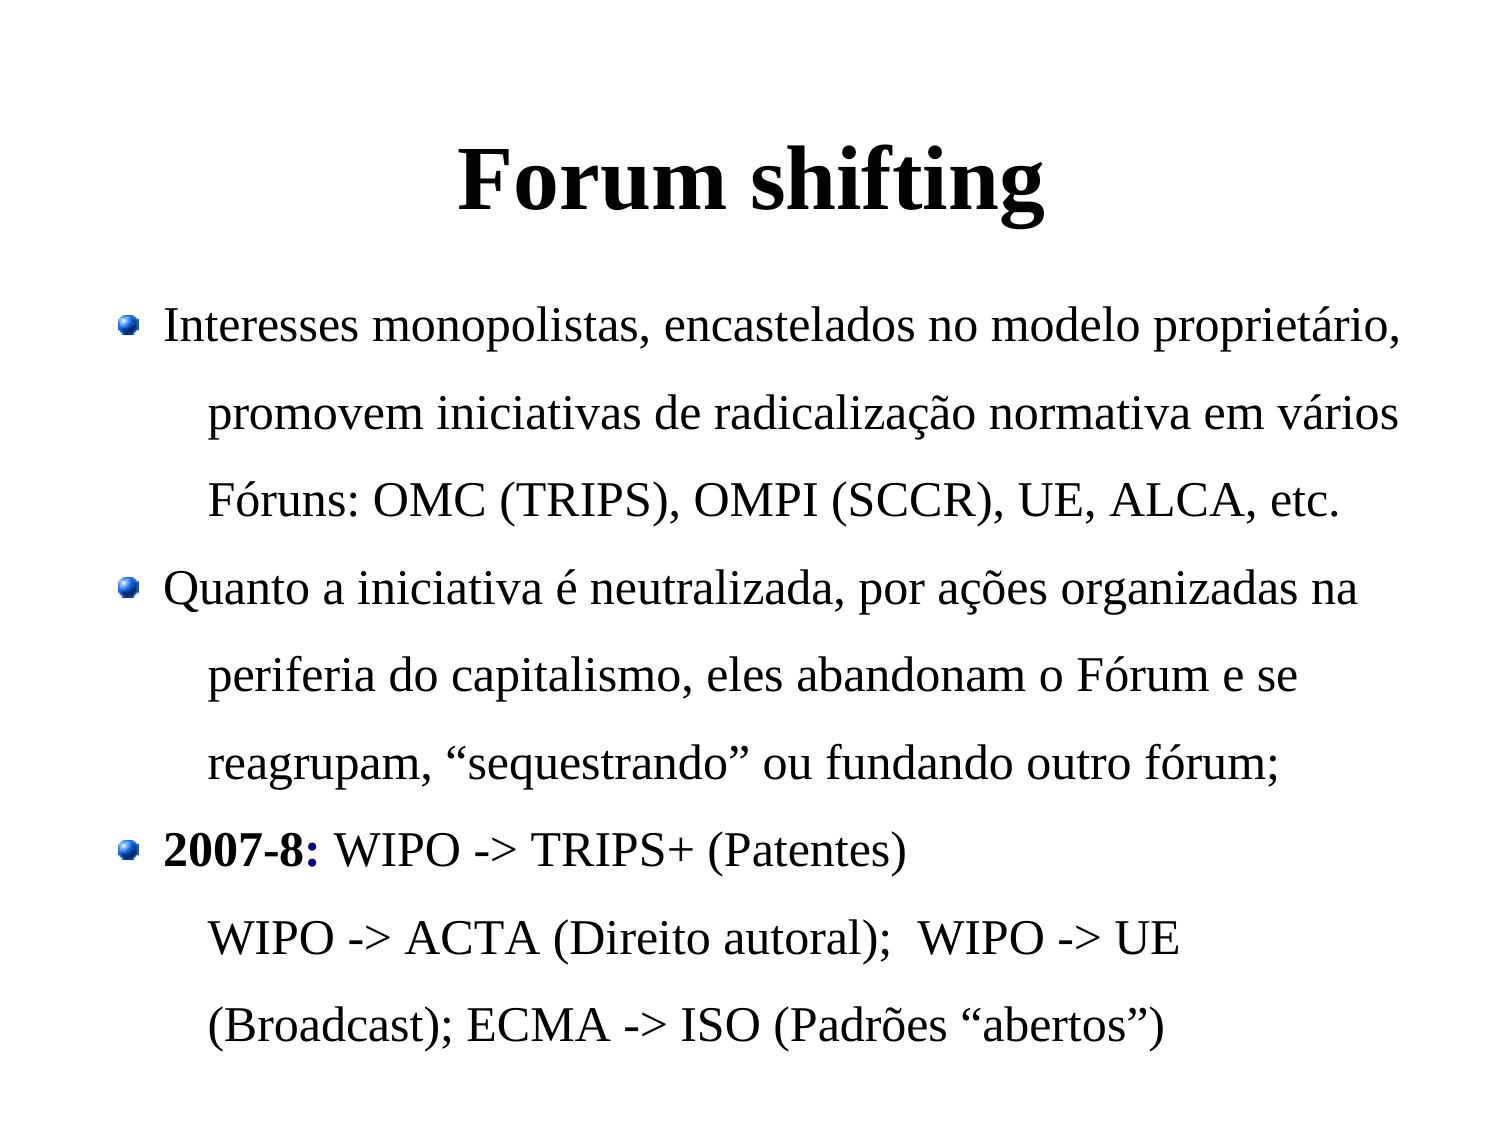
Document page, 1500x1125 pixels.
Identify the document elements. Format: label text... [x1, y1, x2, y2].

title Forum shifting [87, 52, 1416, 307]
text_box Interesses monopolistas, encastelados no modelo proprietário, promovem iniciativas de radicalização normativa em vários Fóruns: OMC (TRIPS), OMPI (SCCR), UE, ALCA, etc. Quanto a iniciativa é neutralizada, por ações organizadas na periferia do capitalismo, eles abandonam o Fórum e se reagrupam, “sequestrando” ou fundando outro fórum; 2007-8: WIPO -> TRIPS+ (Patentes) WIPO -> ACTA (Direito autoral); WIPO -> UE (Broadcast); ECMA -> ISO (Padrões “abertos”) [103, 257, 1421, 1061]
